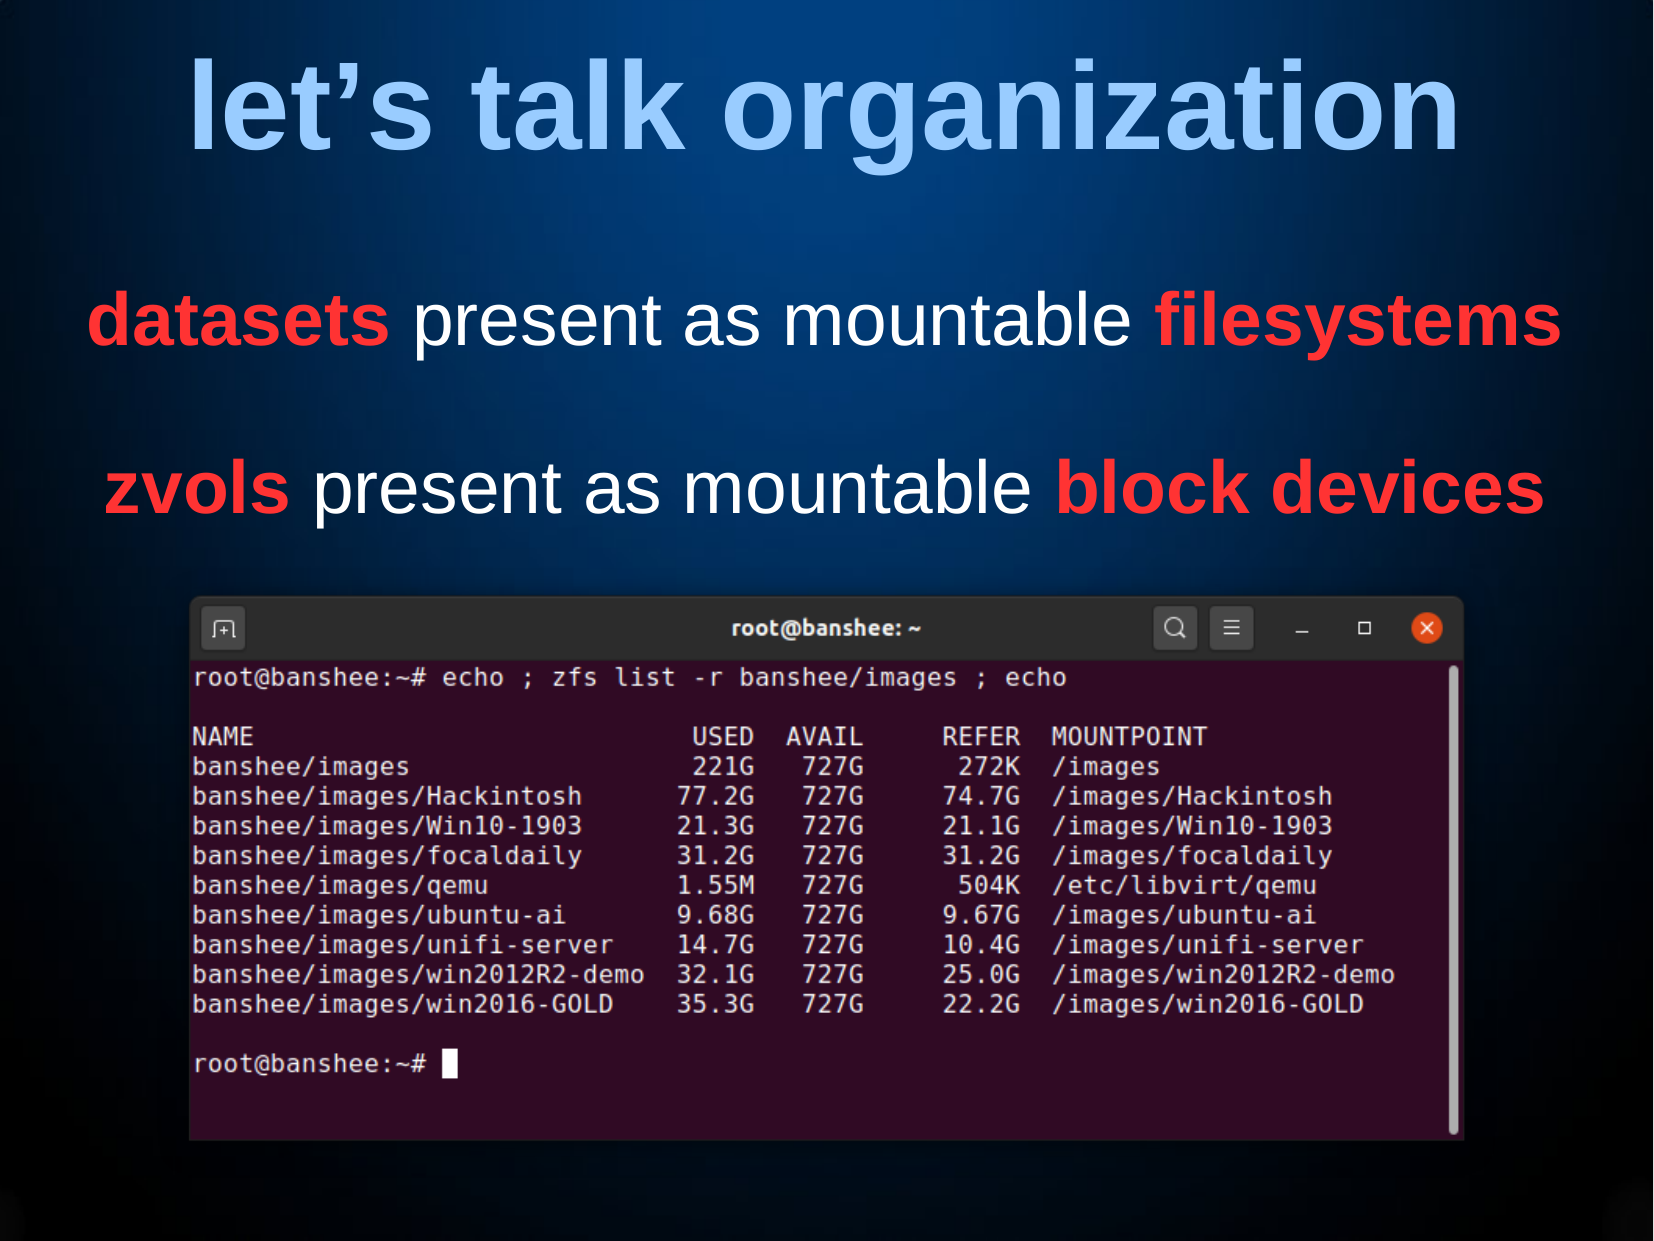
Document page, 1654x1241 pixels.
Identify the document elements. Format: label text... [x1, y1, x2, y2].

title datasets present as mountable filesystems zvols present as mountable block devices [60, 222, 1591, 586]
picture [0, 0, 1654, 1241]
title let’s talk organization [0, 2, 1651, 211]
